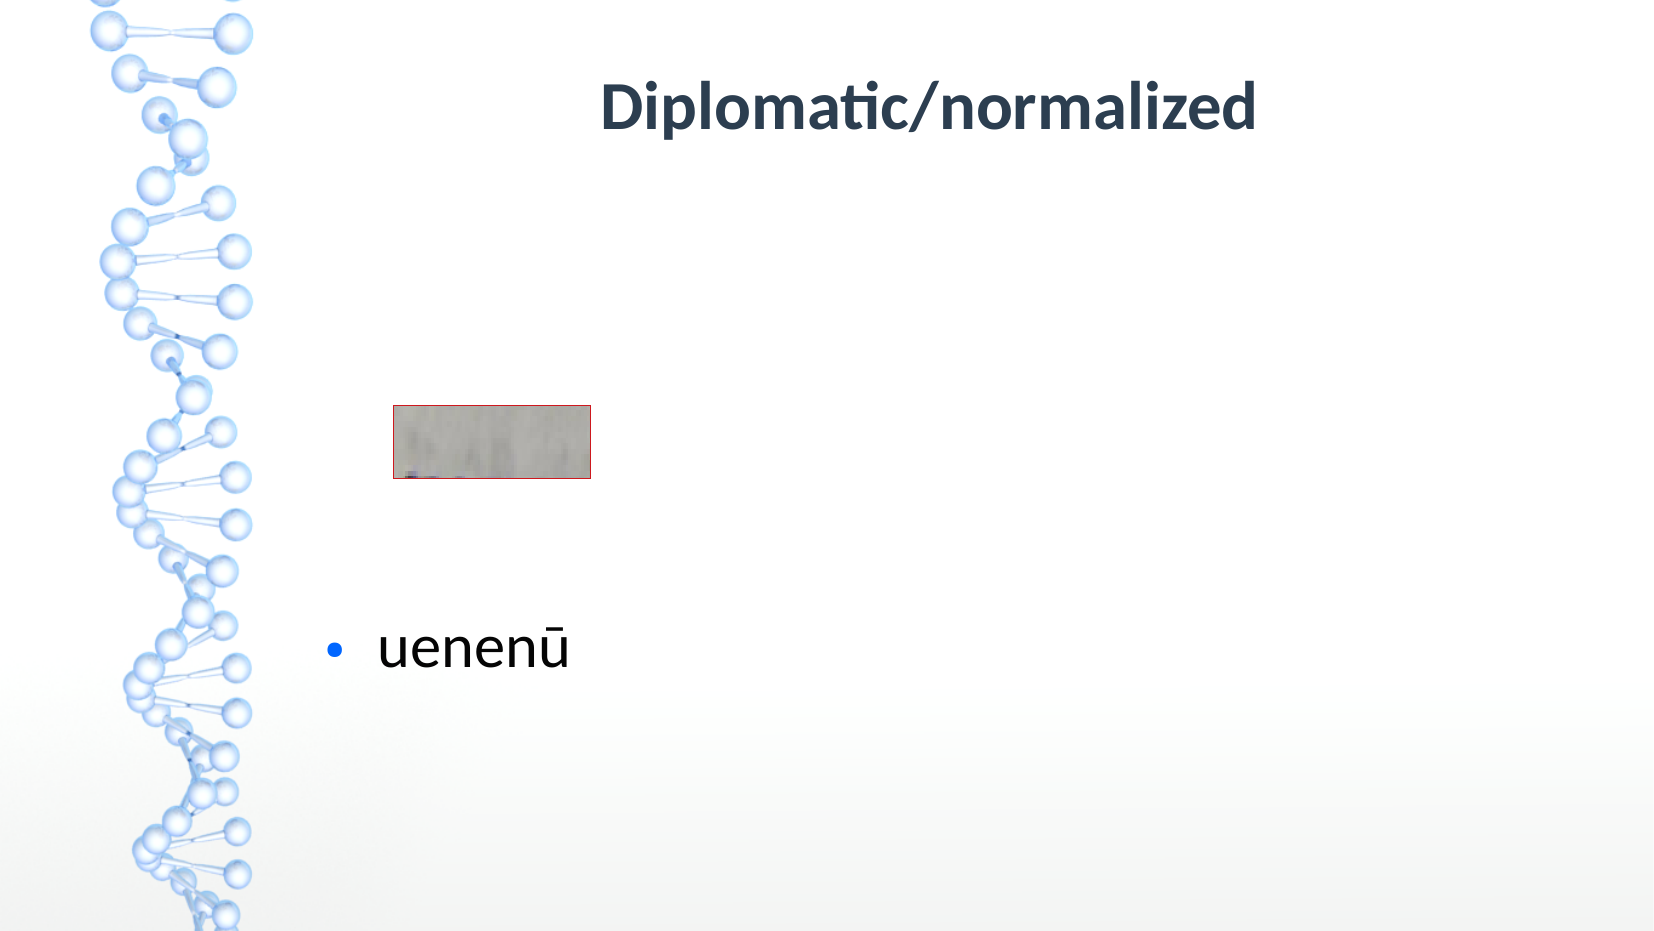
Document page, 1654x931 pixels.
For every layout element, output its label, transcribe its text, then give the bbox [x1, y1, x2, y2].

picture [0, 0, 1654, 931]
list uenenū [307, 620, 626, 703]
title Diplomatic/normalized [265, 35, 1595, 189]
